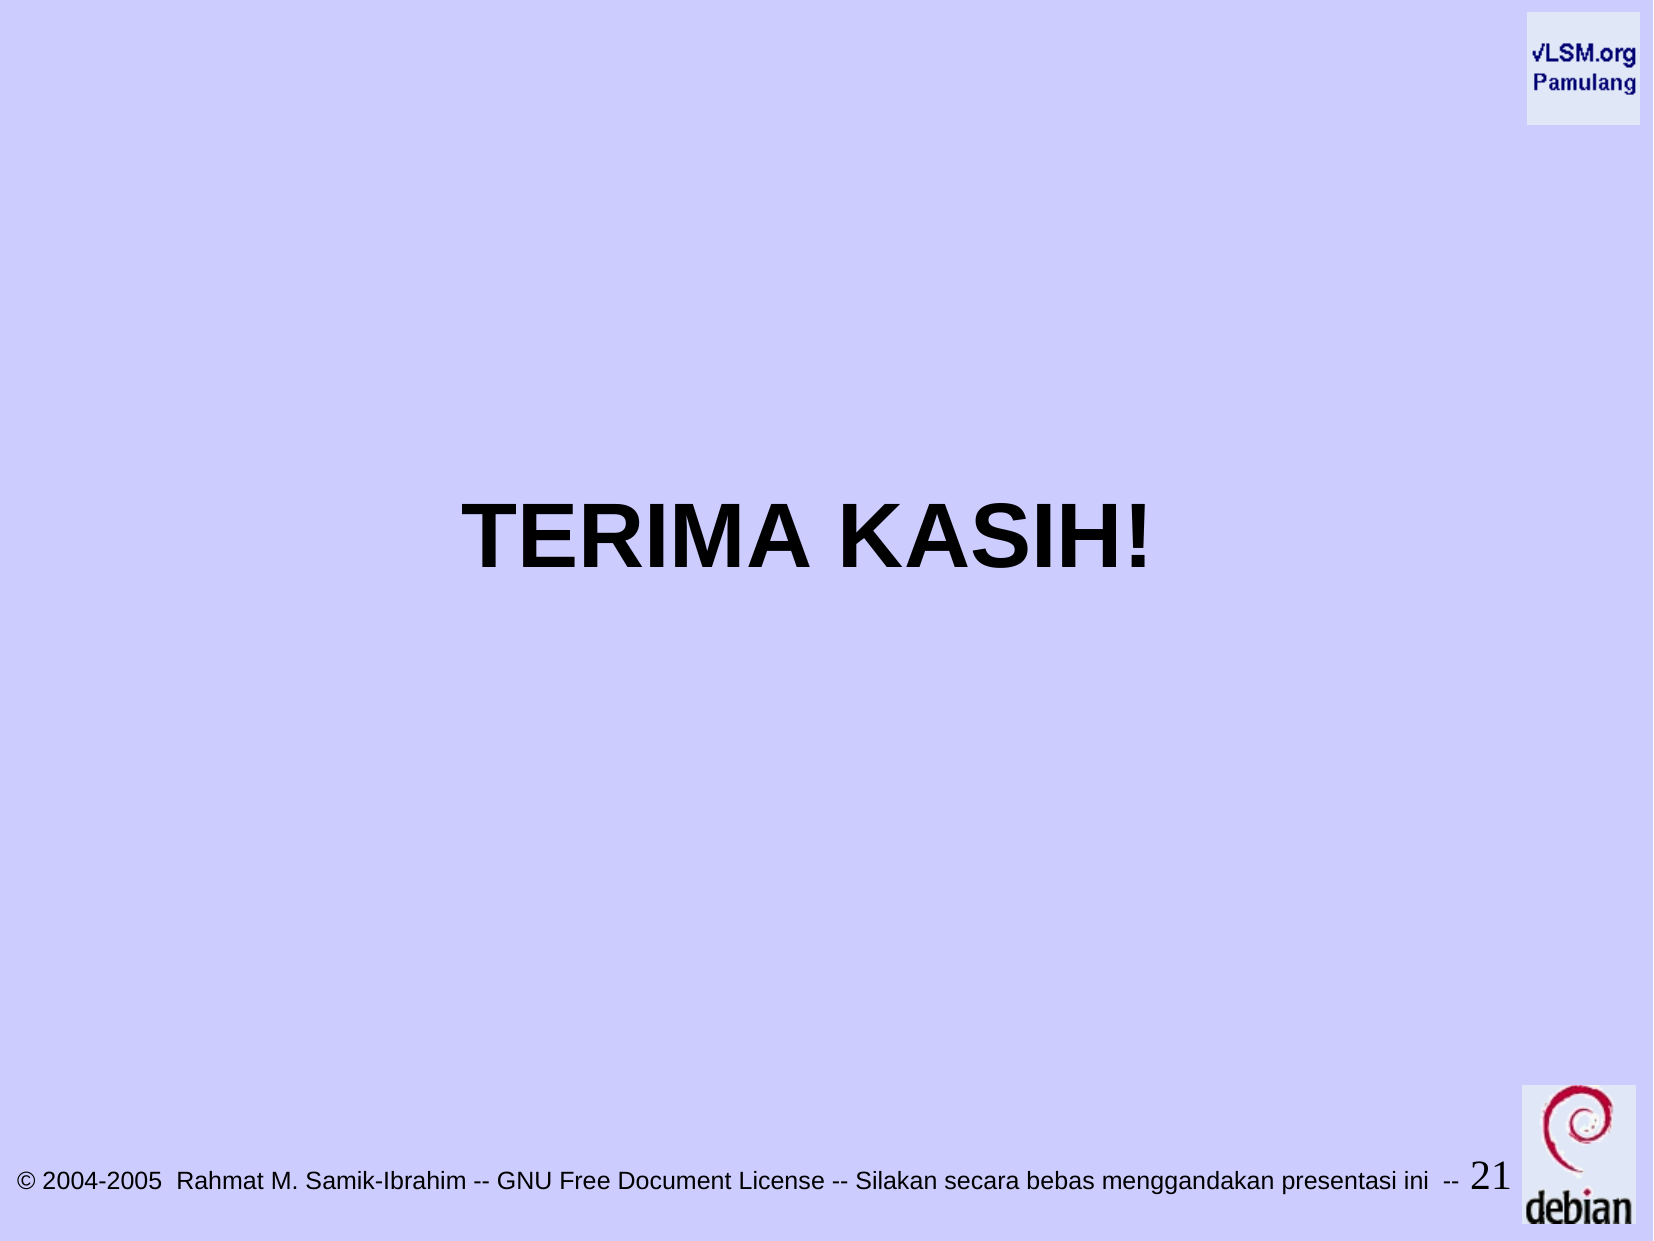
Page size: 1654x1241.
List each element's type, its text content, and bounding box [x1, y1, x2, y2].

picture [1522, 1085, 1636, 1224]
title TERIMA KASIH! [15, 481, 1600, 592]
picture [1527, 12, 1640, 125]
